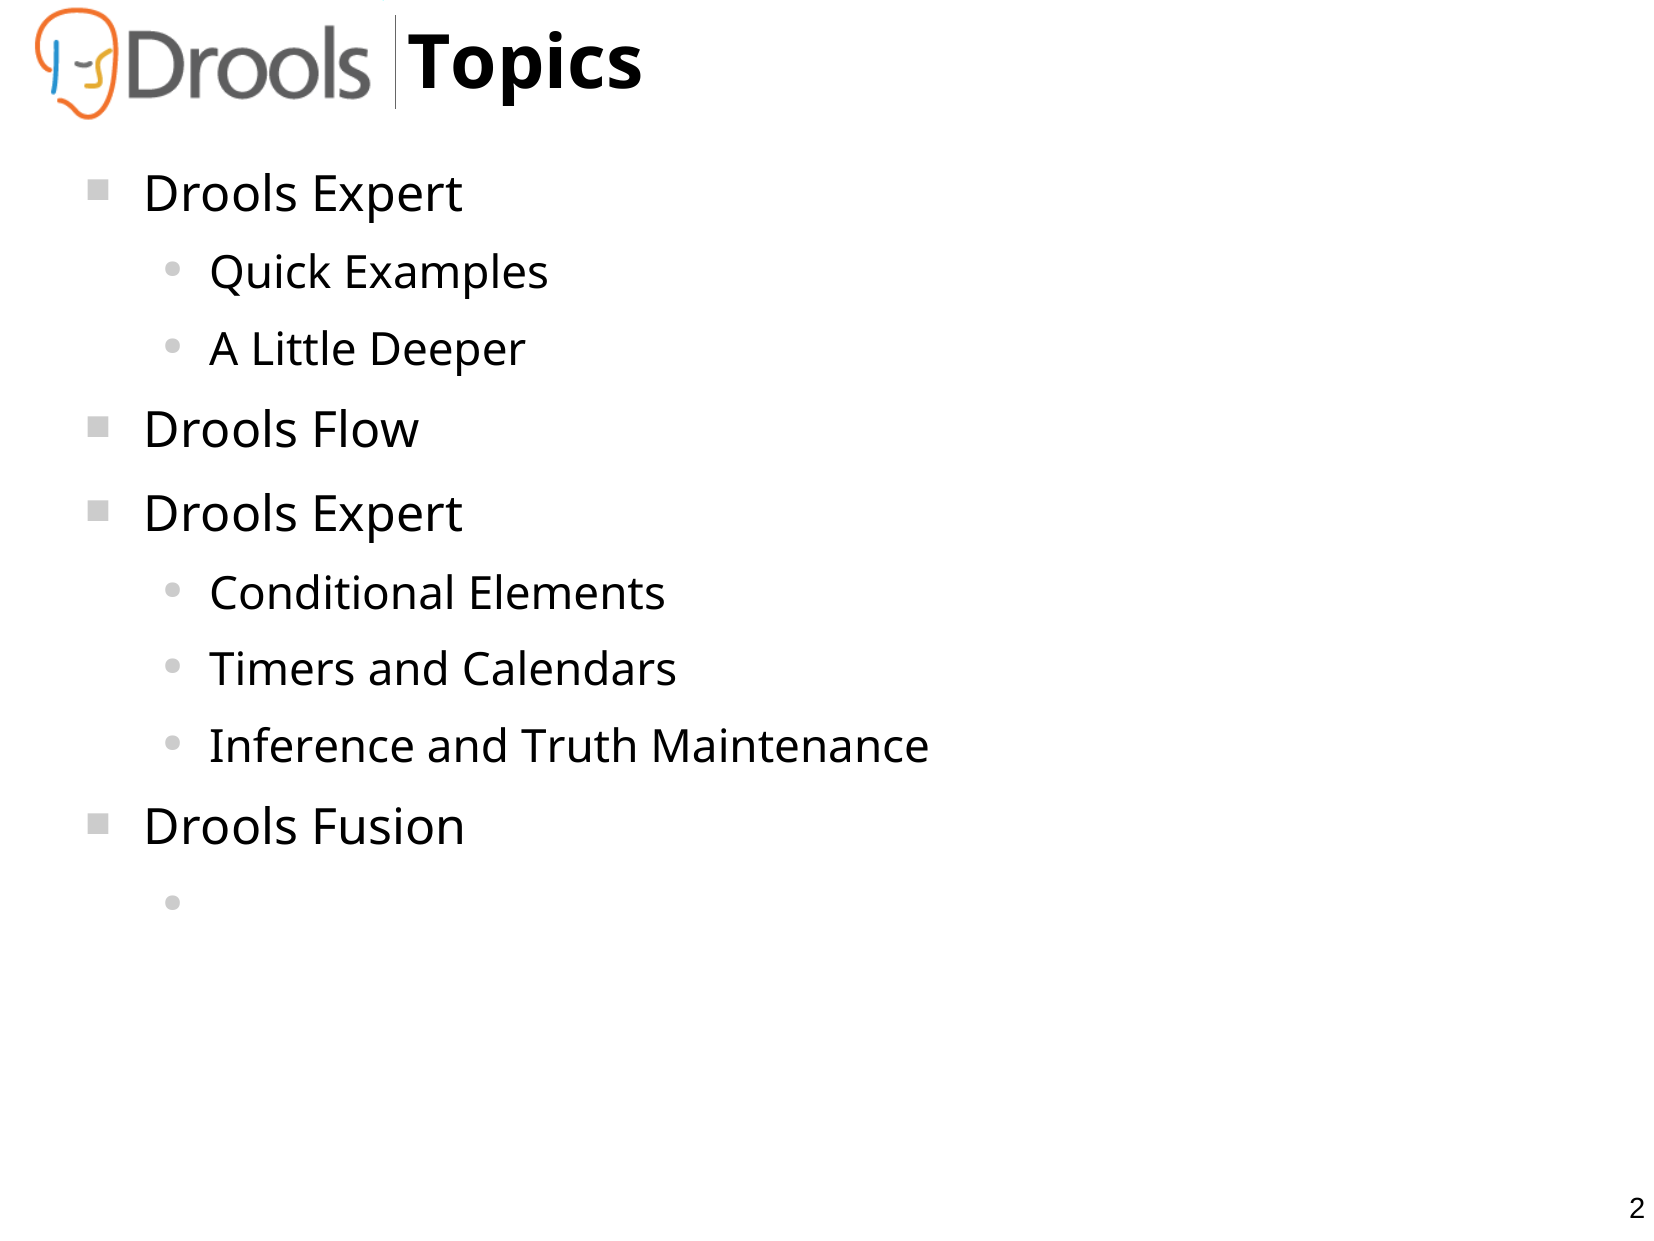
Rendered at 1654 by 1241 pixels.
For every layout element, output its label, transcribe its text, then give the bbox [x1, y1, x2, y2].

list Drools Expert Quick Examples A Little Deeper Drools Flow Drools Expert Conditional Elements Timers and Calendars Inference and Truth Maintenance Drools Fusion [87, 157, 1200, 889]
title Topics [407, 6, 1618, 113]
picture [29, 0, 384, 126]
